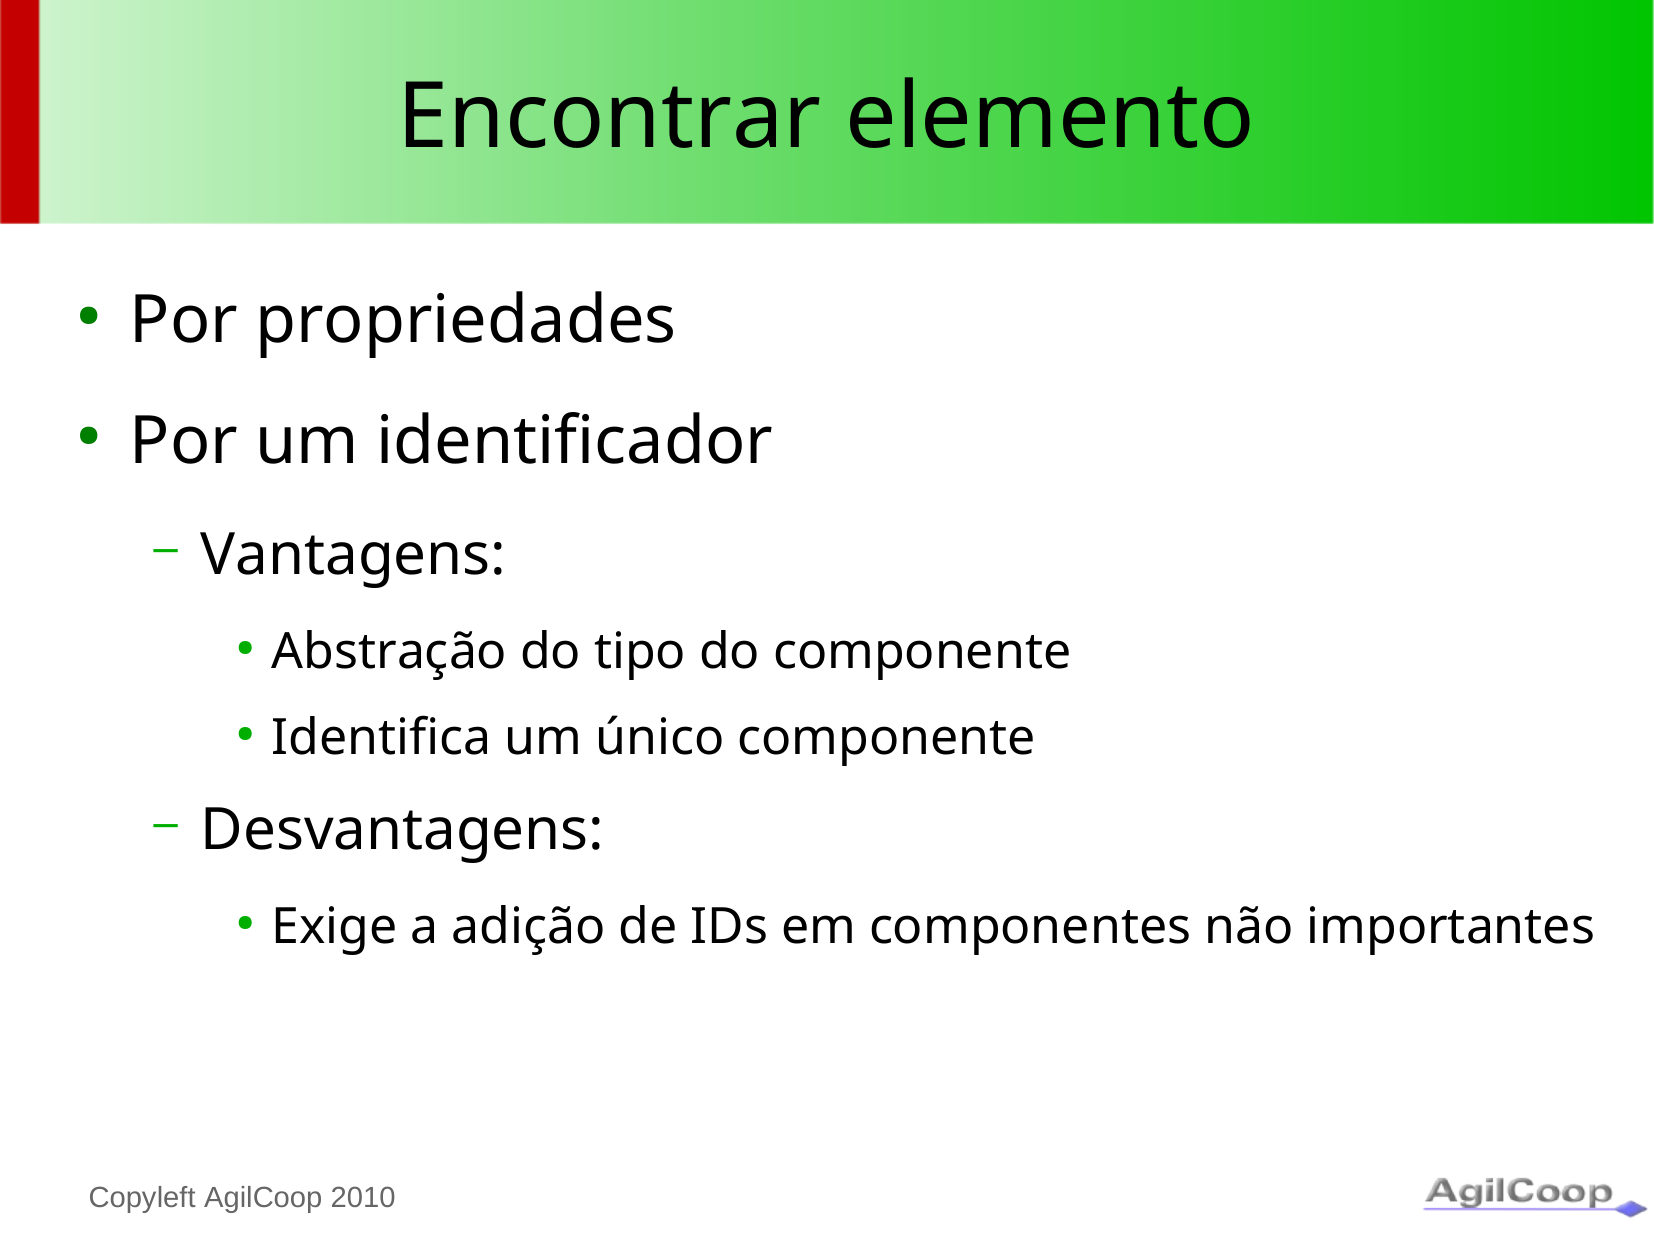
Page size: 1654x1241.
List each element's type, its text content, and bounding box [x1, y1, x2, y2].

picture [0, 0, 1654, 1241]
list Por propriedades Por um identificador Vantagens: Abstração do tipo do componente Identifica um único componente Desvantagens: Exige a adição de IDs em componentes não importantes [59, 271, 1607, 1108]
title Encontrar elemento [82, 8, 1571, 216]
